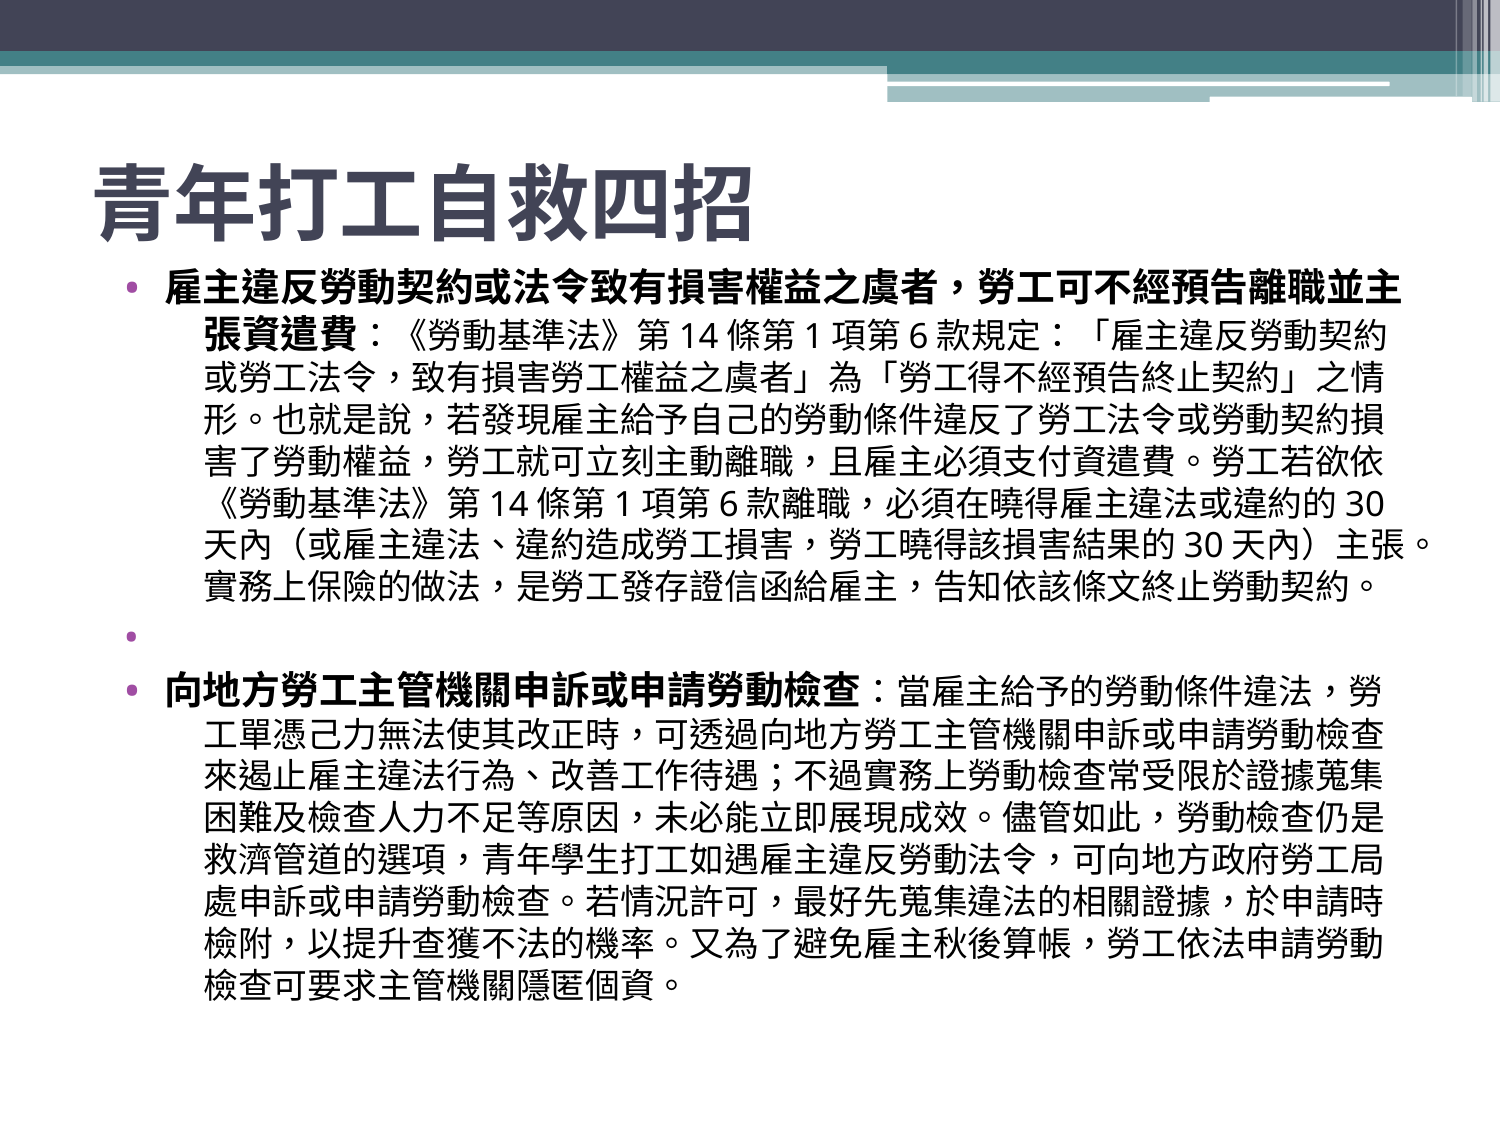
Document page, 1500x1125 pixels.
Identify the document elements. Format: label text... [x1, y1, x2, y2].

list 雇主違反勞動契約或法令致有損害權益之虞者，勞工可不經預告離職並主張資遣費：《勞動基準法》第14條第1項第6款規定：「雇主違反勞動契約或勞工法令，致有損害勞工權益之虞者」為「勞工得不經預告終止契約」之情形。也就是說，若發現雇主給予自己的勞動條件違反了勞工法令或勞動契約損害了勞動權益，勞工就可立刻主動離職，且雇主必須支付資遣費。勞工若欲依《勞動基準法》第14條第1項第6款離職，必須在曉得雇主違法或違約的30天內（或雇主違法、違約造成勞工損害，勞工曉得該損害結果的30天內）主張。實務上保險的做法，是勞工發存證信函給雇主，告知依該條文終止勞動契約。 向地方勞工主管機關申訴或申請勞動檢查：當雇主給予的勞動條件違法，勞工單憑己力無法使其改正時，可透過向地方勞工主管機關申訴或申請勞動檢查來遏止雇主違法行為、改善工作待遇；不過實務上勞動檢查常受限於證據蒐集困難及檢查人力不足等原因，未必能立即展現成效。儘管如此，勞動檢查仍是救濟管道的選項，青年學生打工如遇雇主違反勞動法令，可向地方政府勞工局處申訴或申請勞動檢查。若情況許可，最好先蒐集違法的相關證據，於申請時檢附，以提升查獲不法的機率。又為了避免雇主秋後算帳，勞工依法申請勞動檢查可要求主管機關隱匿個資。 [76, 255, 1427, 1044]
title 青年打工自救四招 [75, 113, 1426, 289]
